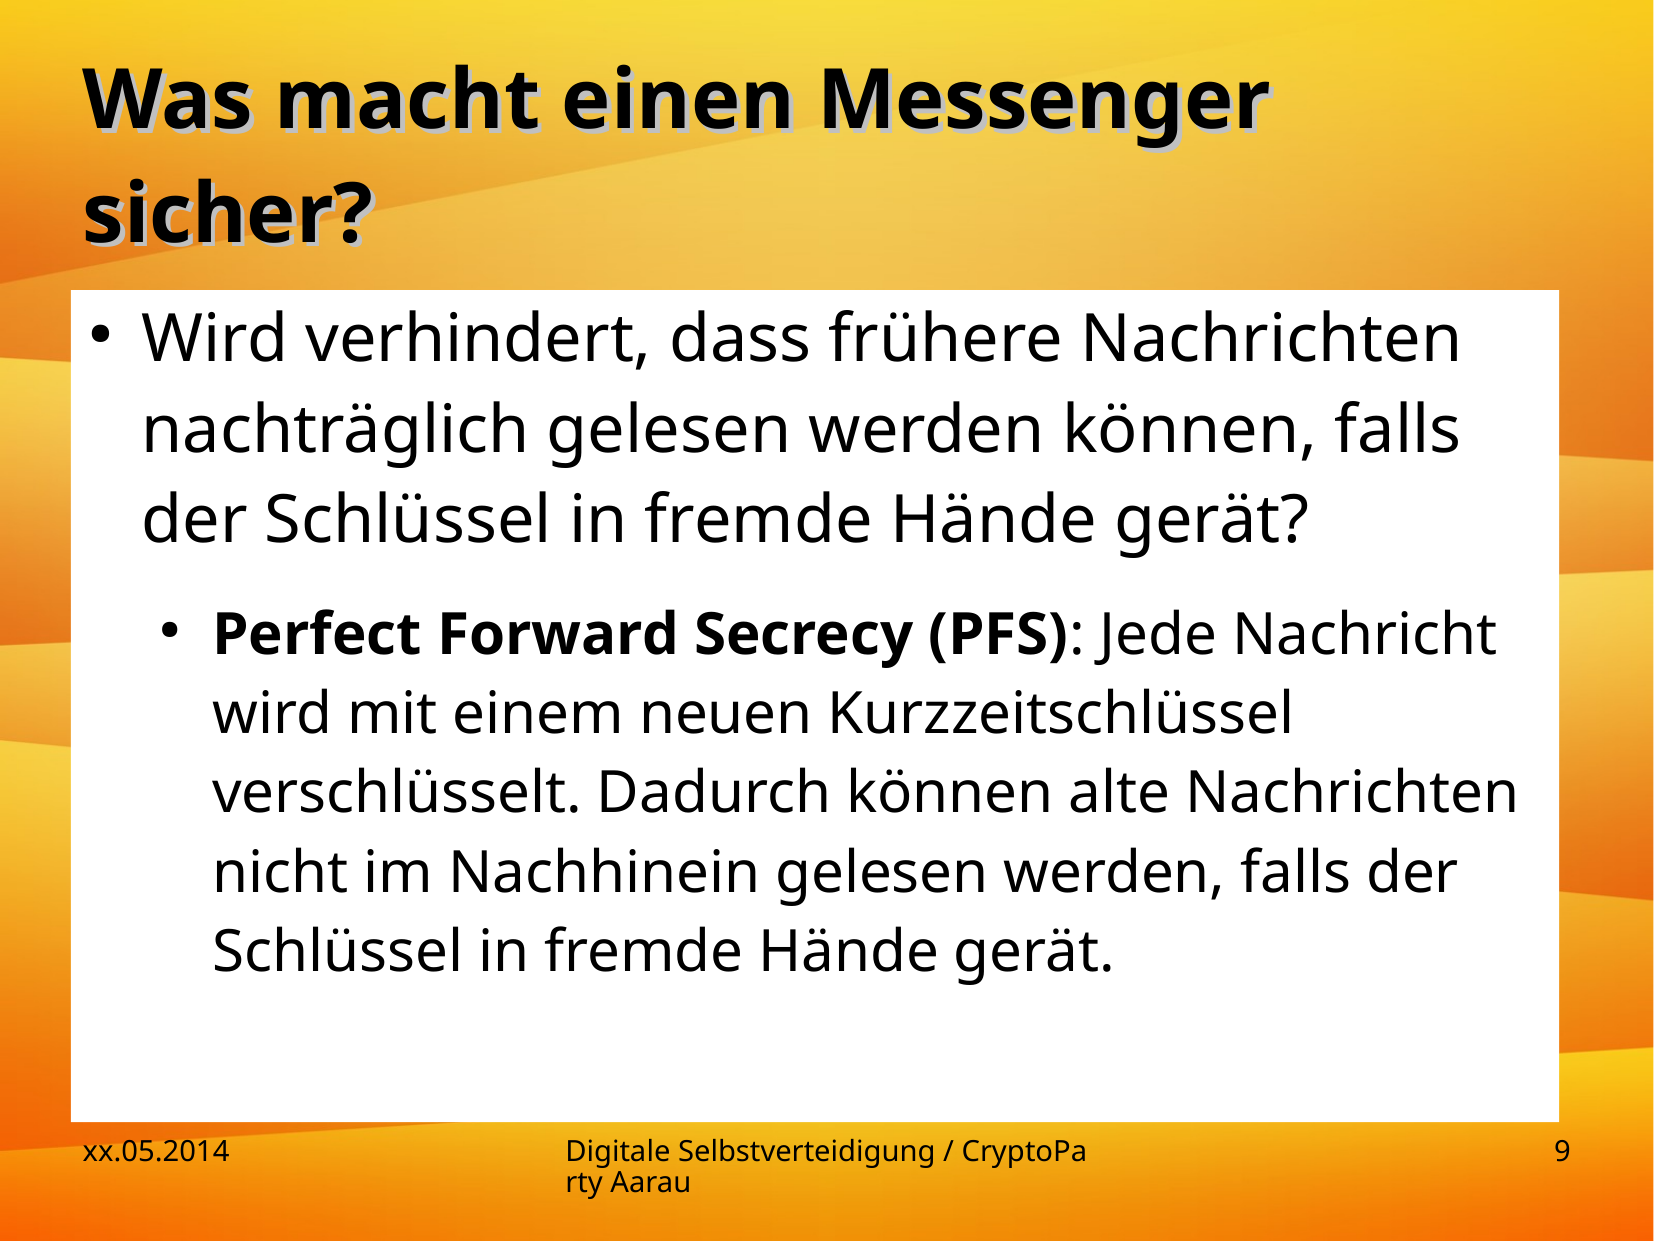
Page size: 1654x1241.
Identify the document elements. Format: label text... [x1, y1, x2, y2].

title Was macht einen Messenger sicher? [82, 49, 1571, 257]
list Wird verhindert, dass frühere Nachrichten nachträglich gelesen werden können, falls der Schlüssel in fremde Hände gerät? Perfect Forward Secrecy (PFS): Jede Nachricht wird mit einem neuen Kurzzeitschlüssel verschlüsselt. Dadurch können alte Nachrichten nicht im Nachhinein gelesen werden, falls der Schlüssel in fremde Hände gerät. [70, 290, 1560, 1123]
picture [0, 0, 1654, 1241]
